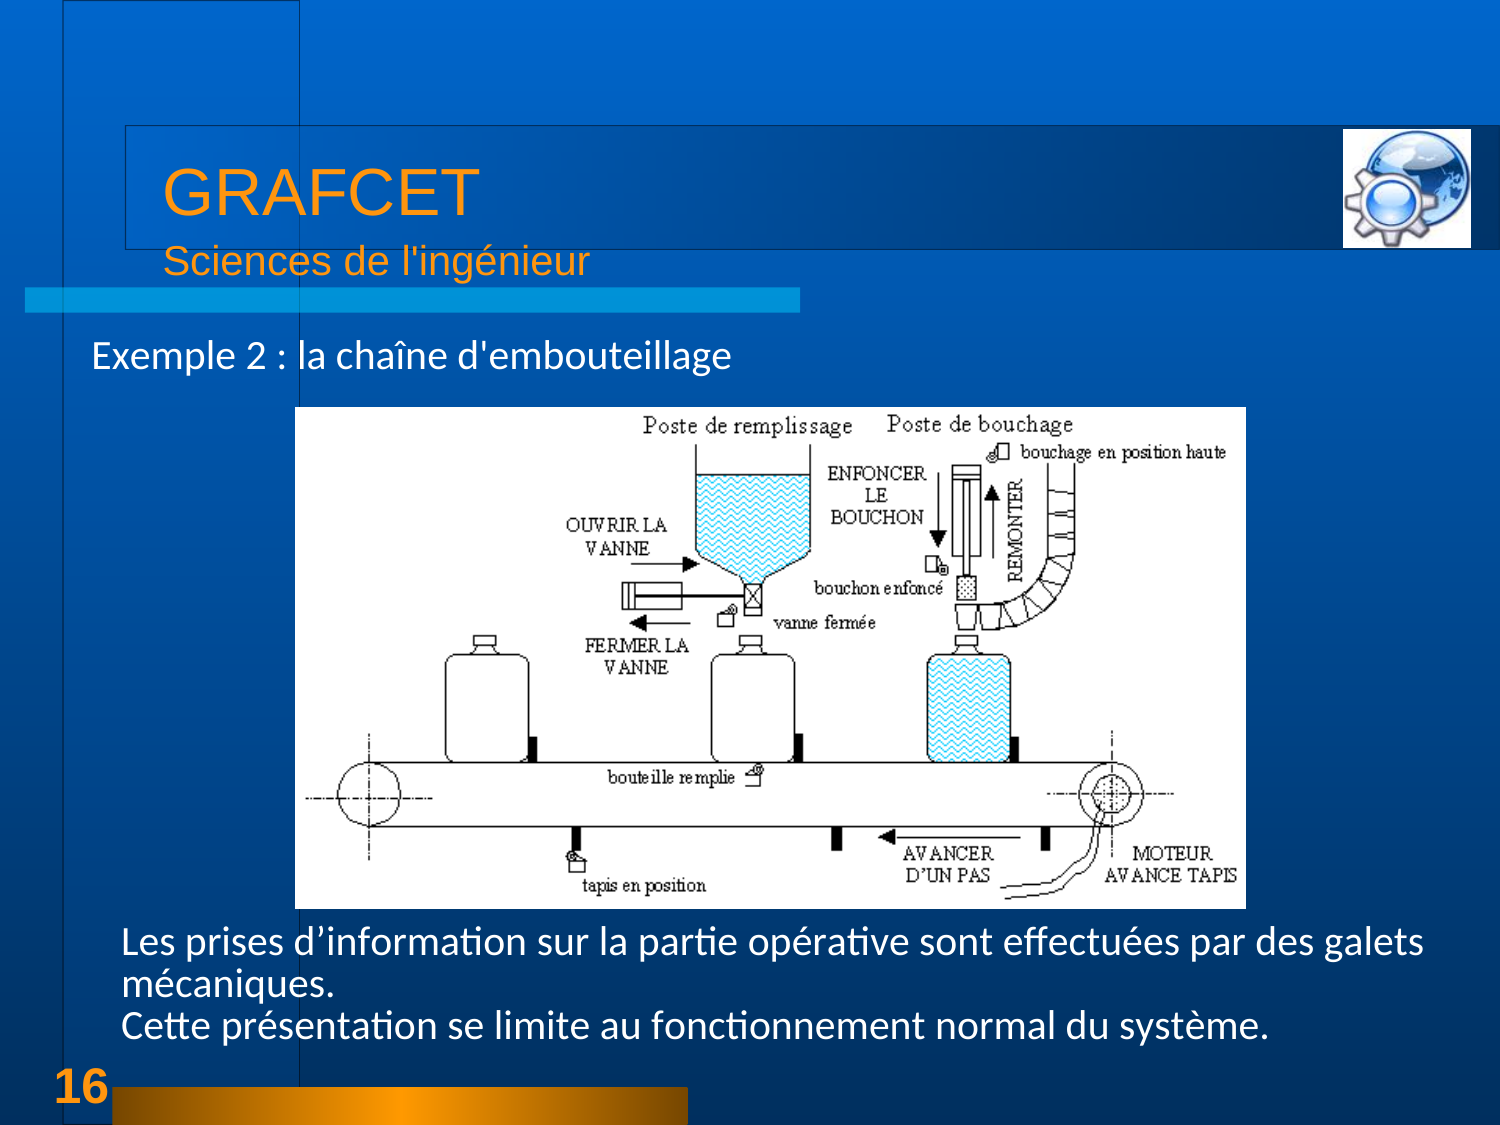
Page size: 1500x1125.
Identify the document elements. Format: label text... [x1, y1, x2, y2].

picture [295, 407, 1246, 910]
picture [1343, 129, 1471, 248]
text_box Exemple 2 : la chaîne d'embouteillage [76, 331, 1004, 987]
text_box Les prises d’information sur la partie opérative sont effectuées par des galets mécaniques. Cette présentation se limite au fonctionnement normal du système. [106, 917, 1465, 1085]
